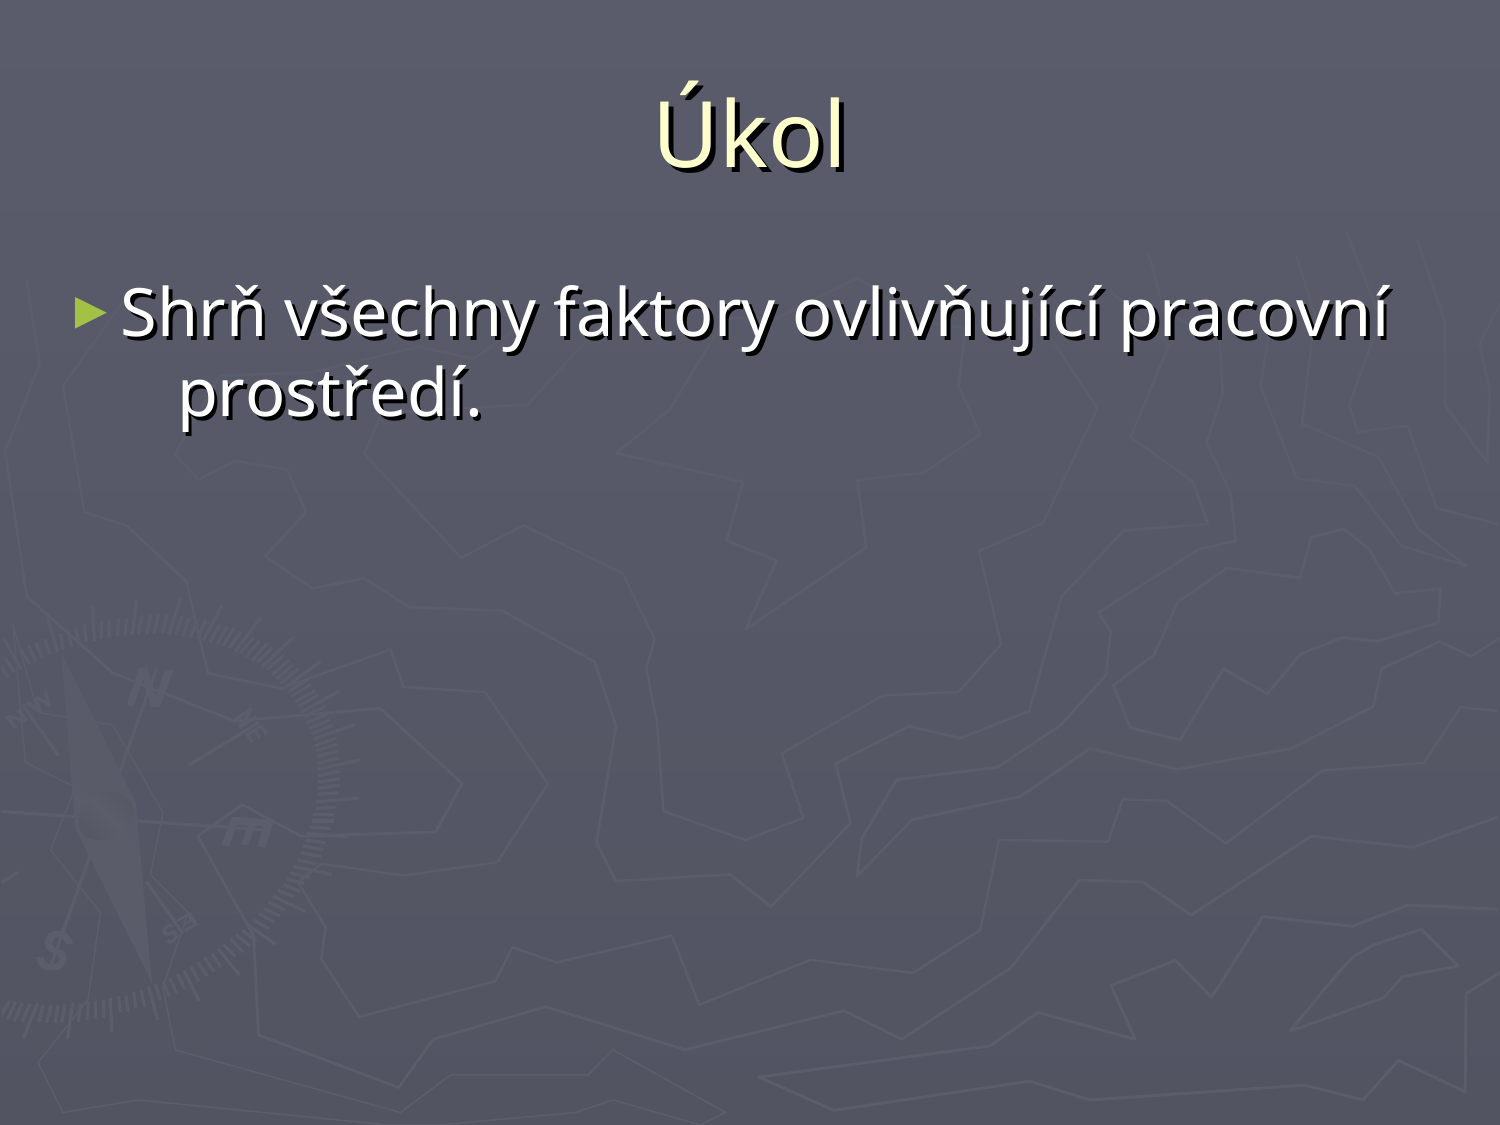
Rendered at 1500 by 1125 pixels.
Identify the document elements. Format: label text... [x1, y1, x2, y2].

list Shrň všechny faktory ovlivňující pracovní prostředí. [49, 262, 1451, 1001]
title Úkol [49, 37, 1451, 225]
